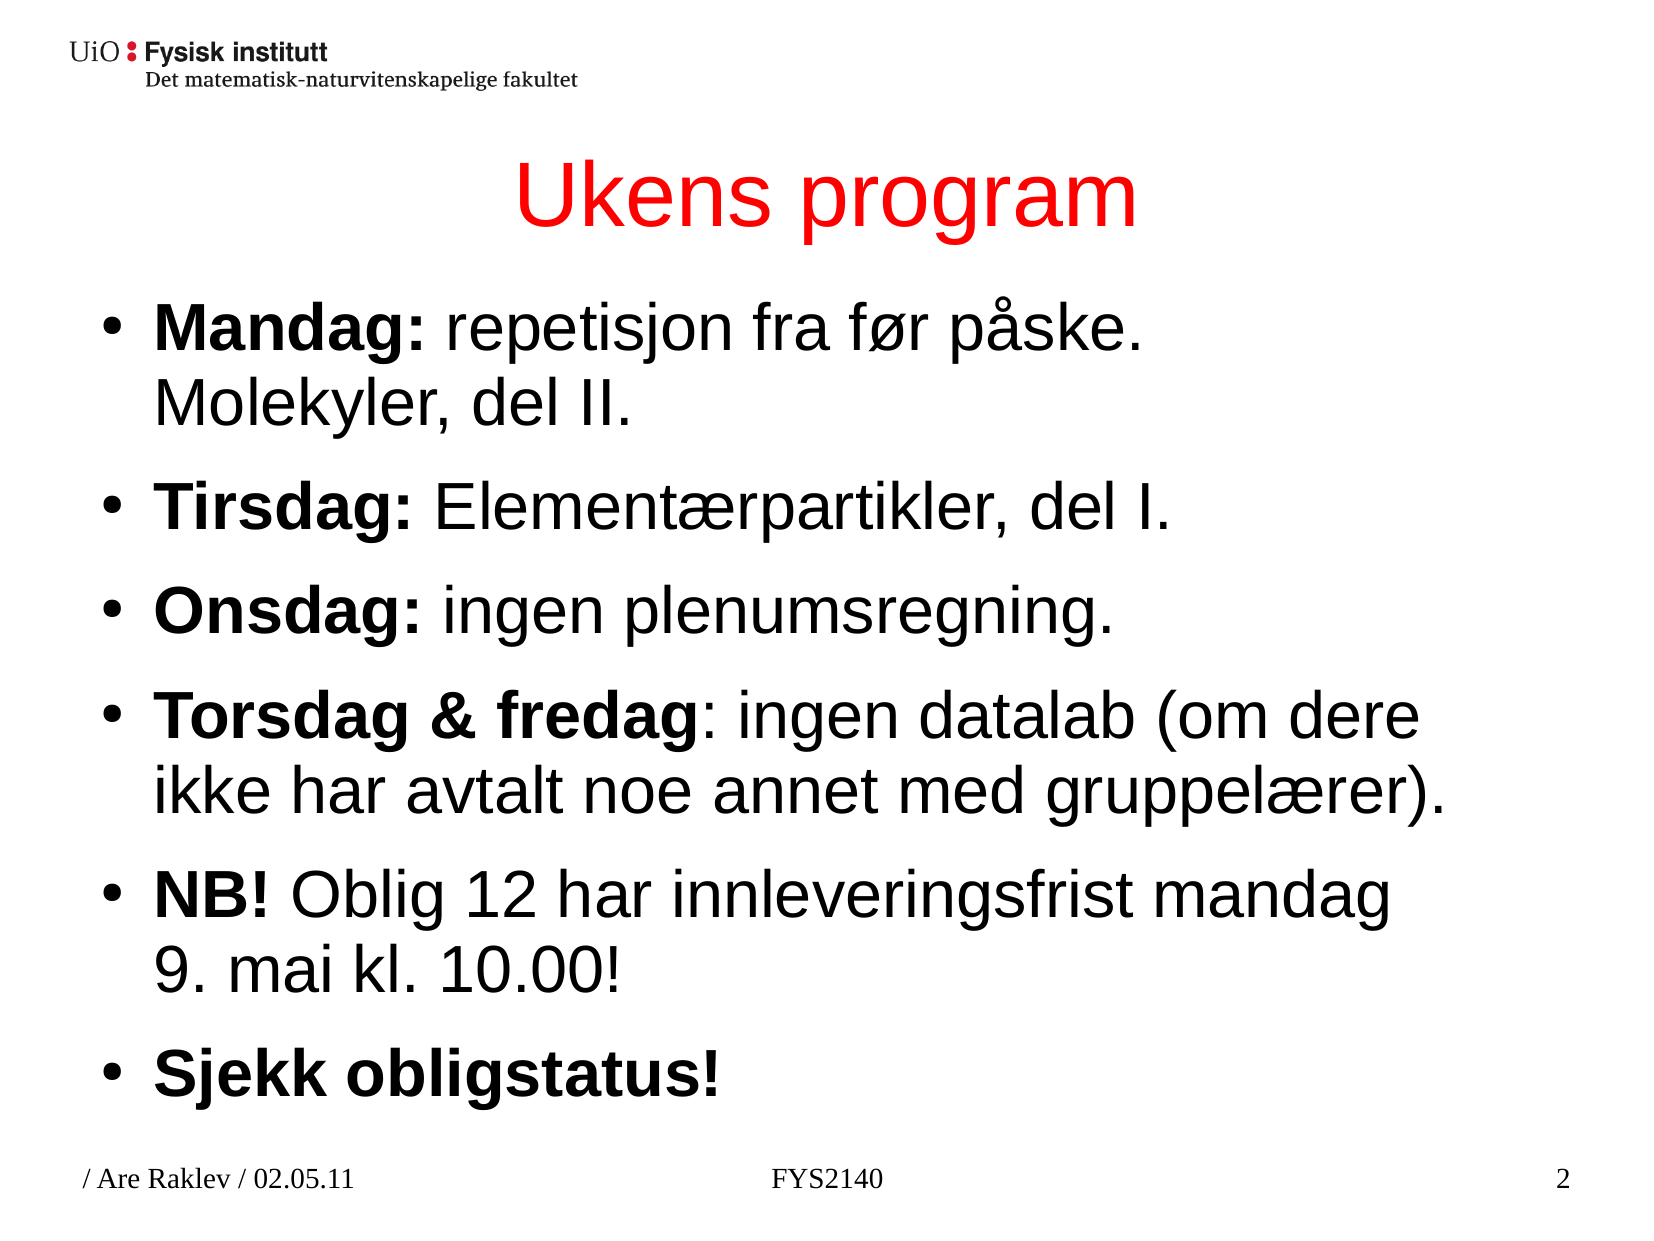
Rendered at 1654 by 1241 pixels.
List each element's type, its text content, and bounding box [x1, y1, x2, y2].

title Ukens program [82, 90, 1571, 298]
picture [68, 37, 581, 93]
list Mandag: repetisjon fra før påske. Molekyler, del II. Tirsdag: Elementærpartikler, del I. Onsdag: ingen plenumsregning. Torsdag & fredag: ingen datalab (om dere ikke har avtalt noe annet med gruppelærer). NB! Oblig 12 har innleveringsfrist mandag 9. mai kl. 10.00! Sjekk obligstatus! [82, 290, 1463, 1109]
